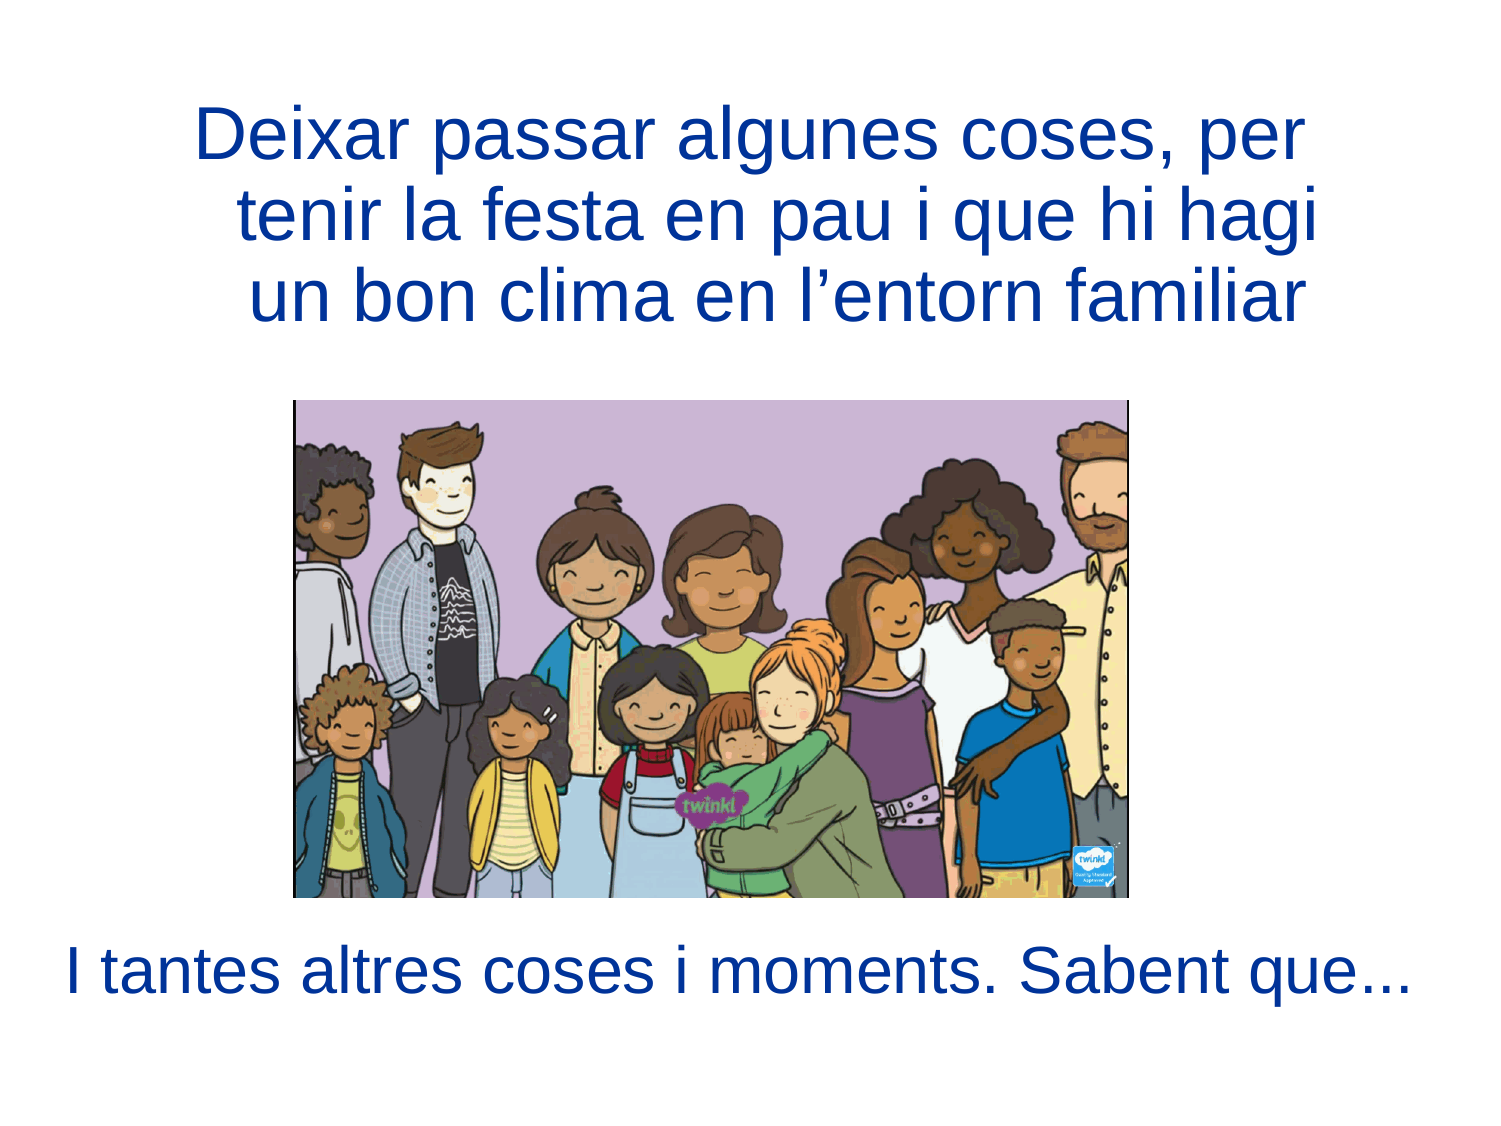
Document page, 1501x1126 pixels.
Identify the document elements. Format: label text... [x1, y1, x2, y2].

list Deixar passar algunes coses, per tenir la festa en pau i que hi hagi un bon clima en l’entorn familiar [125, 87, 1376, 363]
text_box I tantes altres coses i moments. Sabent que... [49, 925, 1446, 1021]
picture [293, 400, 1129, 898]
